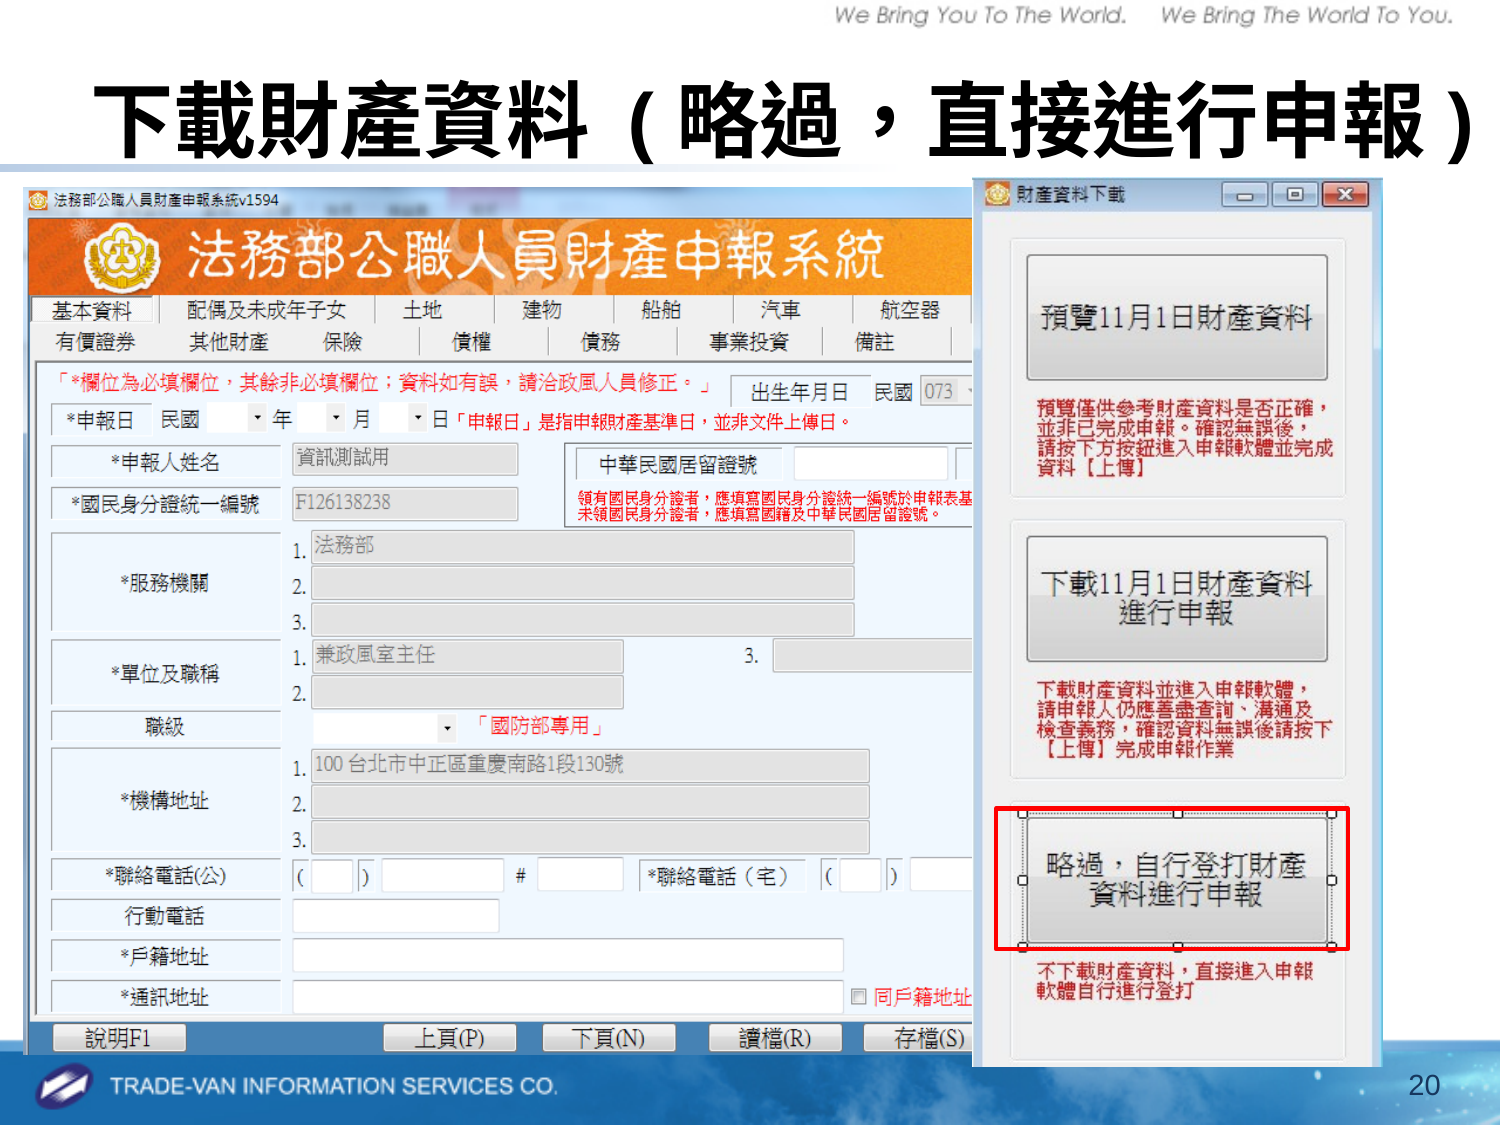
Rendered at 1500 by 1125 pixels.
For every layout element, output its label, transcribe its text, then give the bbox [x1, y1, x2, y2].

title 下載財產資料 (略過，直接進行申報) [75, 58, 1500, 178]
text_box [1349, 1053, 1500, 1114]
picture [23, 177, 1383, 1067]
